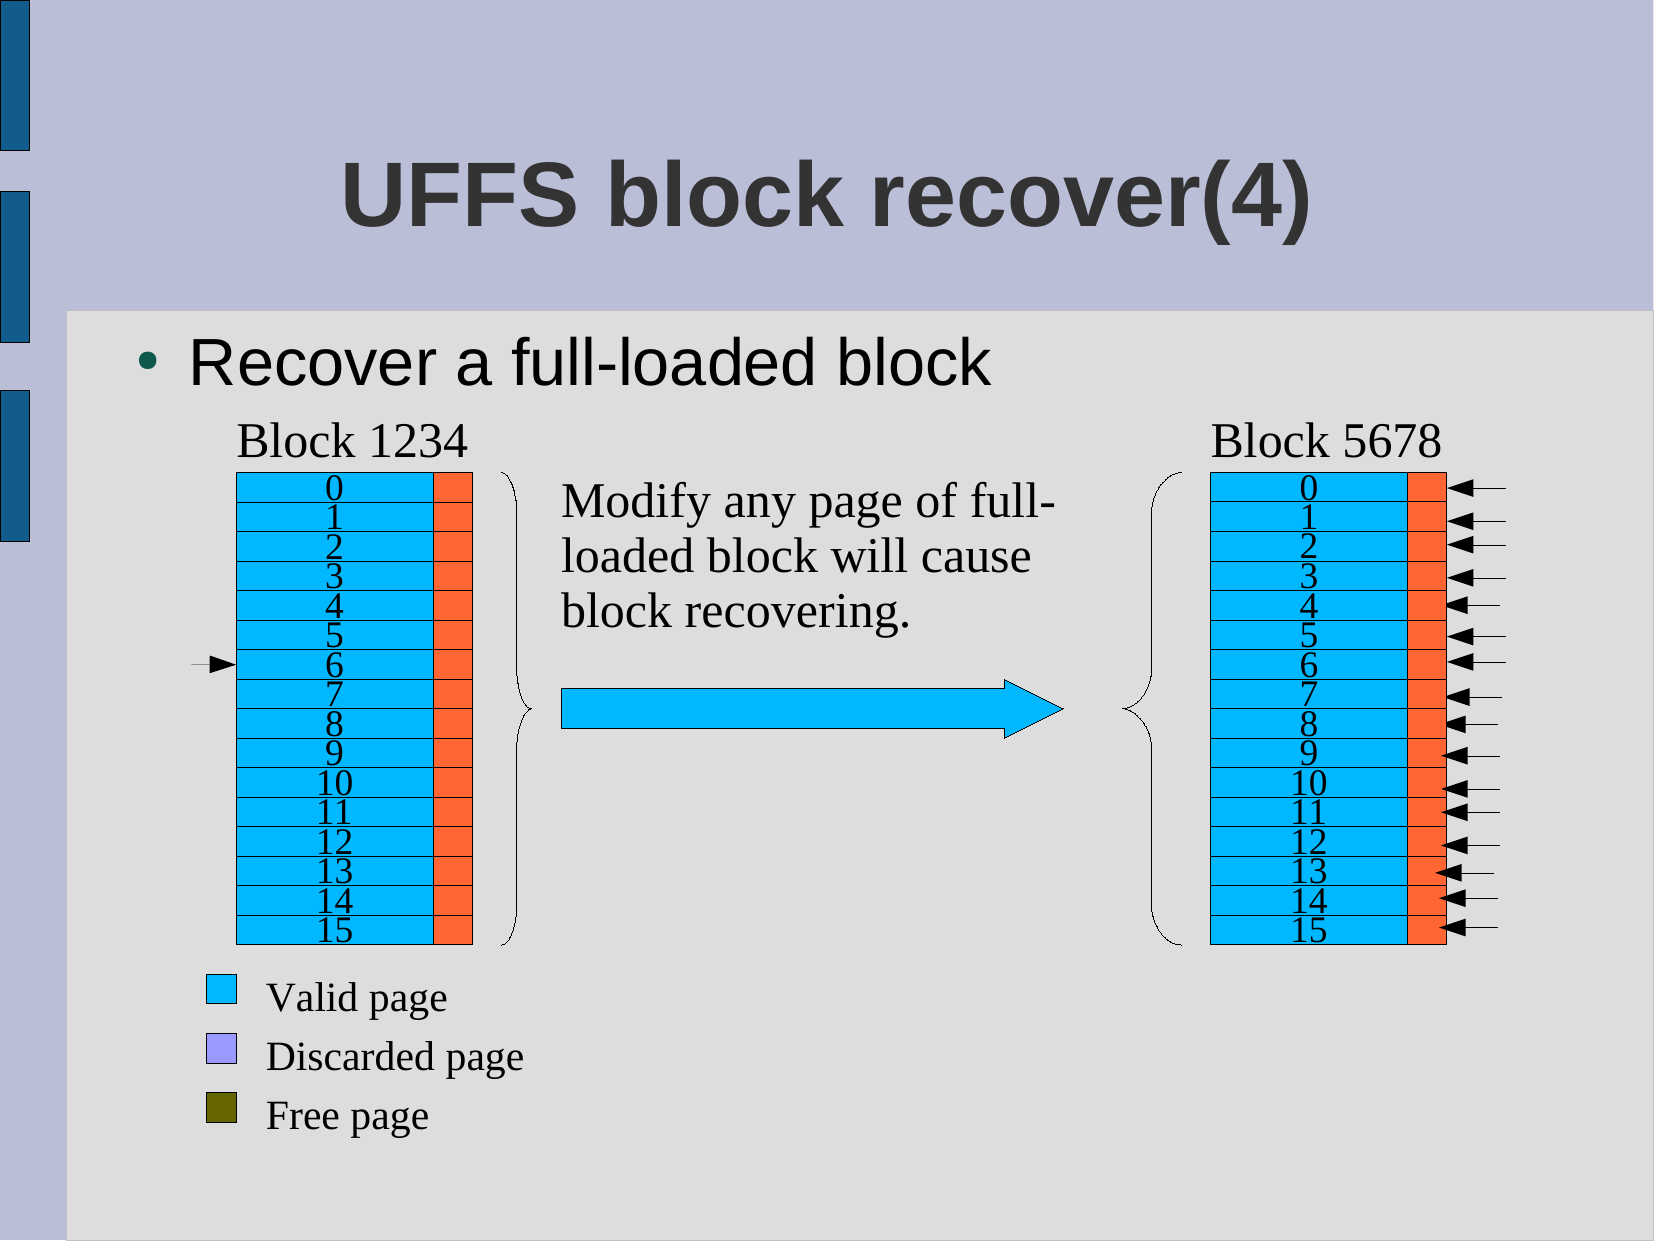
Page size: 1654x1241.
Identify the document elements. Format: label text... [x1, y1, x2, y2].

text_box 12 [236, 826, 433, 856]
text_box 13 [1210, 856, 1407, 885]
text_box 7 [236, 679, 433, 708]
text_box 5 [1210, 620, 1407, 649]
text_box [561, 680, 1064, 739]
text_box 4 [236, 590, 433, 620]
text_box 2 [236, 531, 433, 561]
text_box 3 [236, 561, 433, 590]
list Recover a full-loaded block [118, 324, 1531, 423]
text_box 8 [236, 708, 433, 738]
text_box Block 5678 [1210, 413, 1447, 469]
text_box [433, 472, 473, 945]
text_box 7 [1210, 679, 1407, 708]
text_box 5 [236, 620, 433, 649]
text_box 6 [1210, 649, 1407, 679]
text_box Block 1234 [236, 413, 473, 469]
text_box 11 [236, 797, 433, 826]
text_box 4 [1210, 590, 1407, 620]
text_box Valid page [265, 974, 621, 1021]
text_box [206, 974, 237, 1004]
text_box 0 [1210, 472, 1407, 502]
text_box 0 [236, 472, 433, 503]
text_box 12 [1210, 826, 1407, 856]
text_box 15 [236, 915, 433, 945]
text_box 9 [236, 738, 433, 768]
text_box 15 [1210, 915, 1407, 945]
text_box 6 [236, 649, 433, 679]
text_box 14 [1210, 885, 1407, 915]
text_box 2 [1210, 531, 1407, 561]
text_box 3 [1210, 561, 1407, 590]
text_box 8 [1210, 708, 1407, 738]
text_box [1407, 472, 1447, 945]
text_box 9 [1210, 738, 1407, 768]
text_box 10 [1210, 768, 1407, 797]
text_box [206, 1092, 237, 1123]
text_box 10 [236, 768, 433, 797]
title UFFS block recover(4) [121, 91, 1534, 299]
text_box 14 [236, 885, 433, 915]
text_box 11 [1210, 797, 1407, 826]
text_box [206, 1033, 237, 1064]
text_box 13 [236, 856, 433, 885]
text_box Free page [265, 1092, 591, 1139]
text_box 1 [236, 503, 433, 531]
text_box Discarded page [265, 1033, 650, 1080]
text_box 1 [1210, 502, 1407, 531]
text_box Modify any page of full-loaded block will cause block recovering. [561, 472, 1093, 680]
